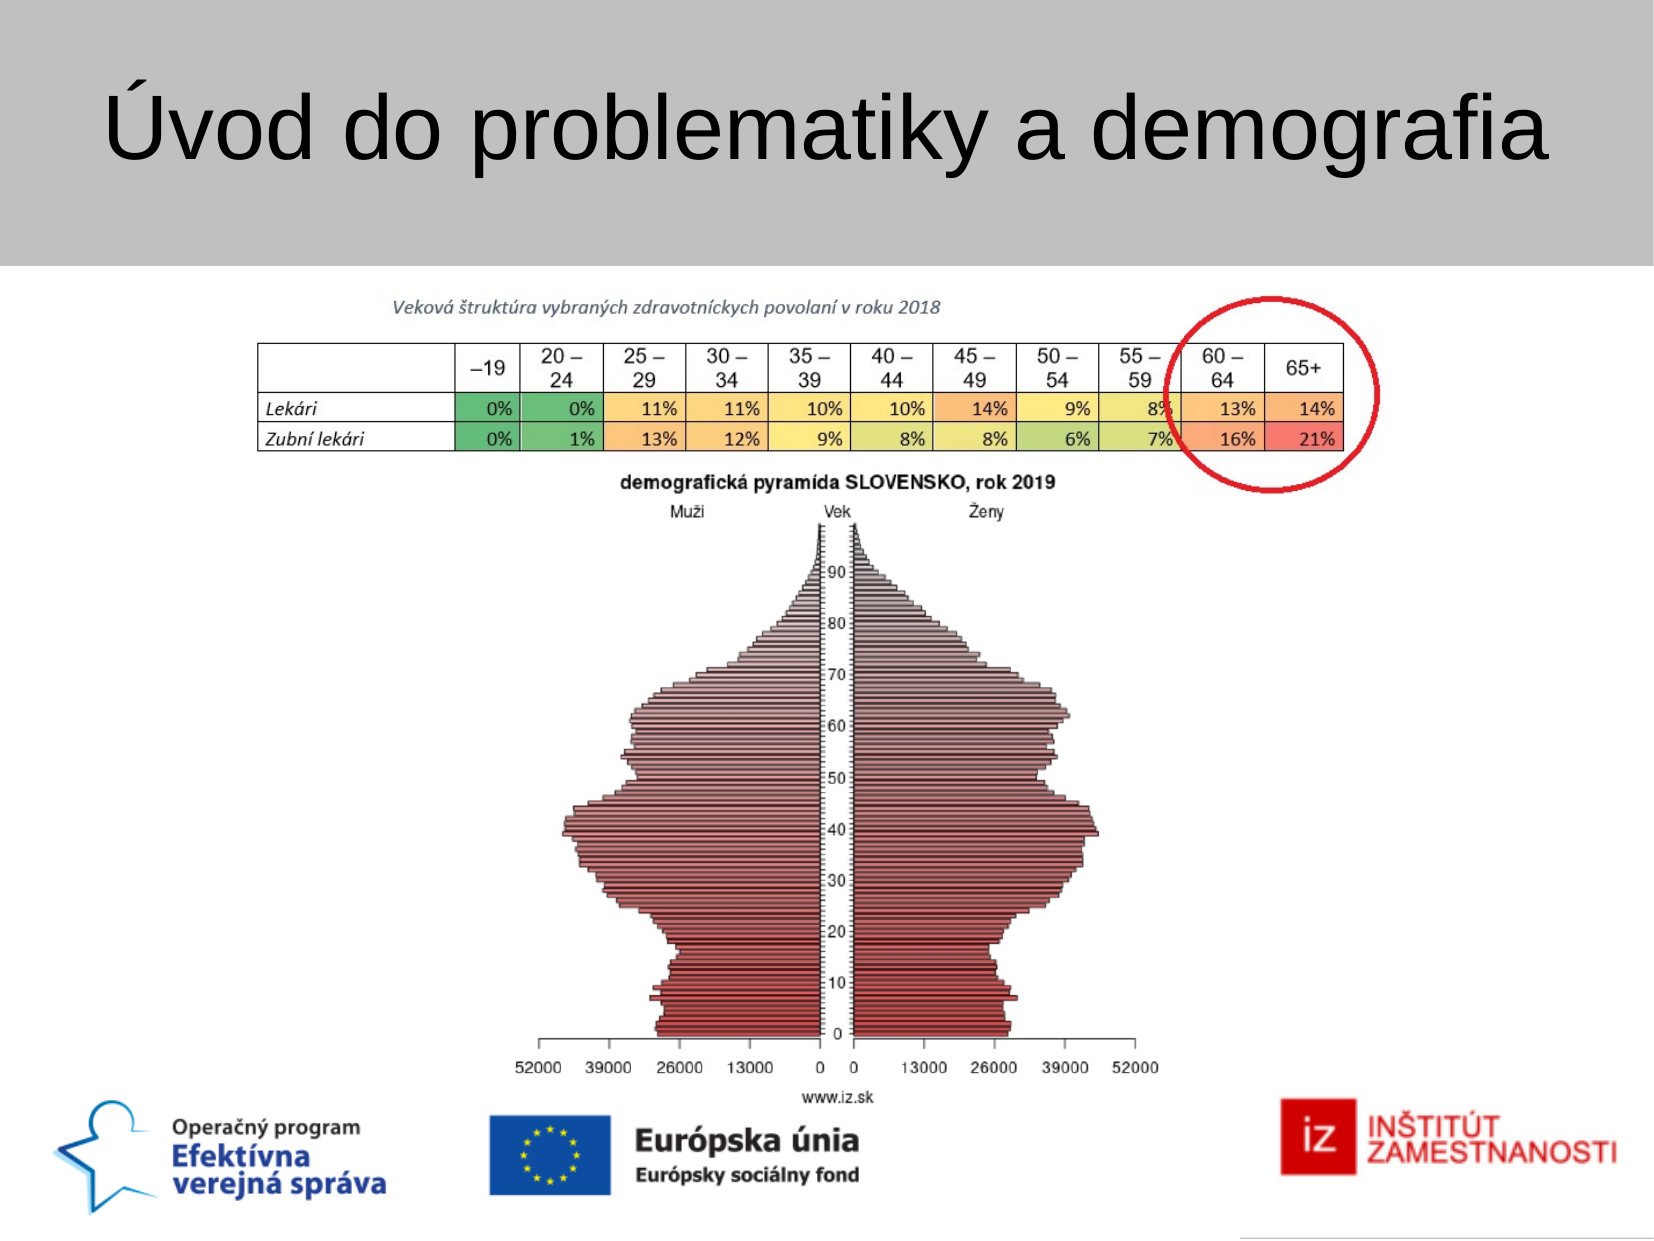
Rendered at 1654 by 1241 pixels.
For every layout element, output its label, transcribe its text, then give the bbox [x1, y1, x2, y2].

picture [29, 288, 1394, 1241]
title Úvod do problematiky a demografia [88, 29, 1565, 237]
picture [1240, 1033, 1654, 1241]
